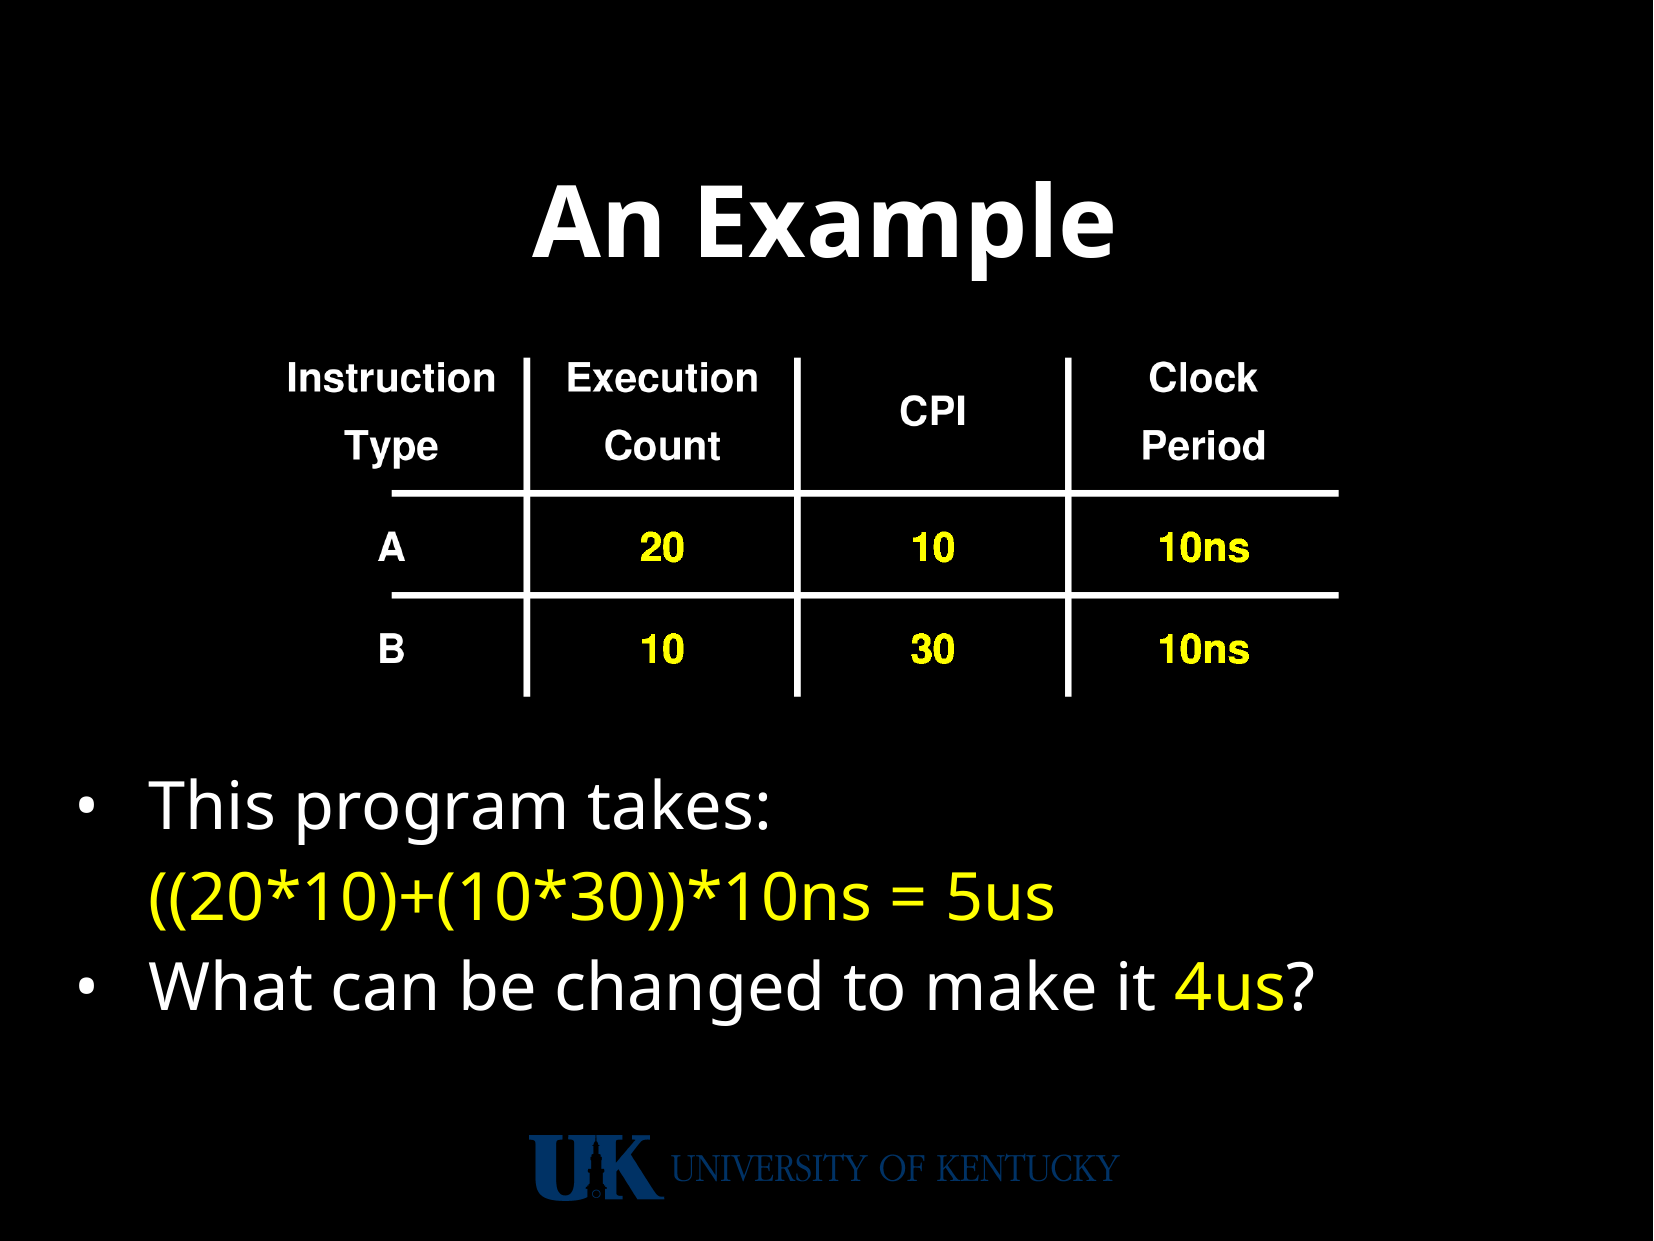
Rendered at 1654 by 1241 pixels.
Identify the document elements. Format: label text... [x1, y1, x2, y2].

picture [529, 1135, 1120, 1201]
title An Example [75, 31, 1576, 407]
picture [288, 357, 1339, 697]
subtitle • This program takes: ((20*10)+(10*30))*10ns = 5us • What can be changed to make it 4us? [74, 262, 1575, 1163]
